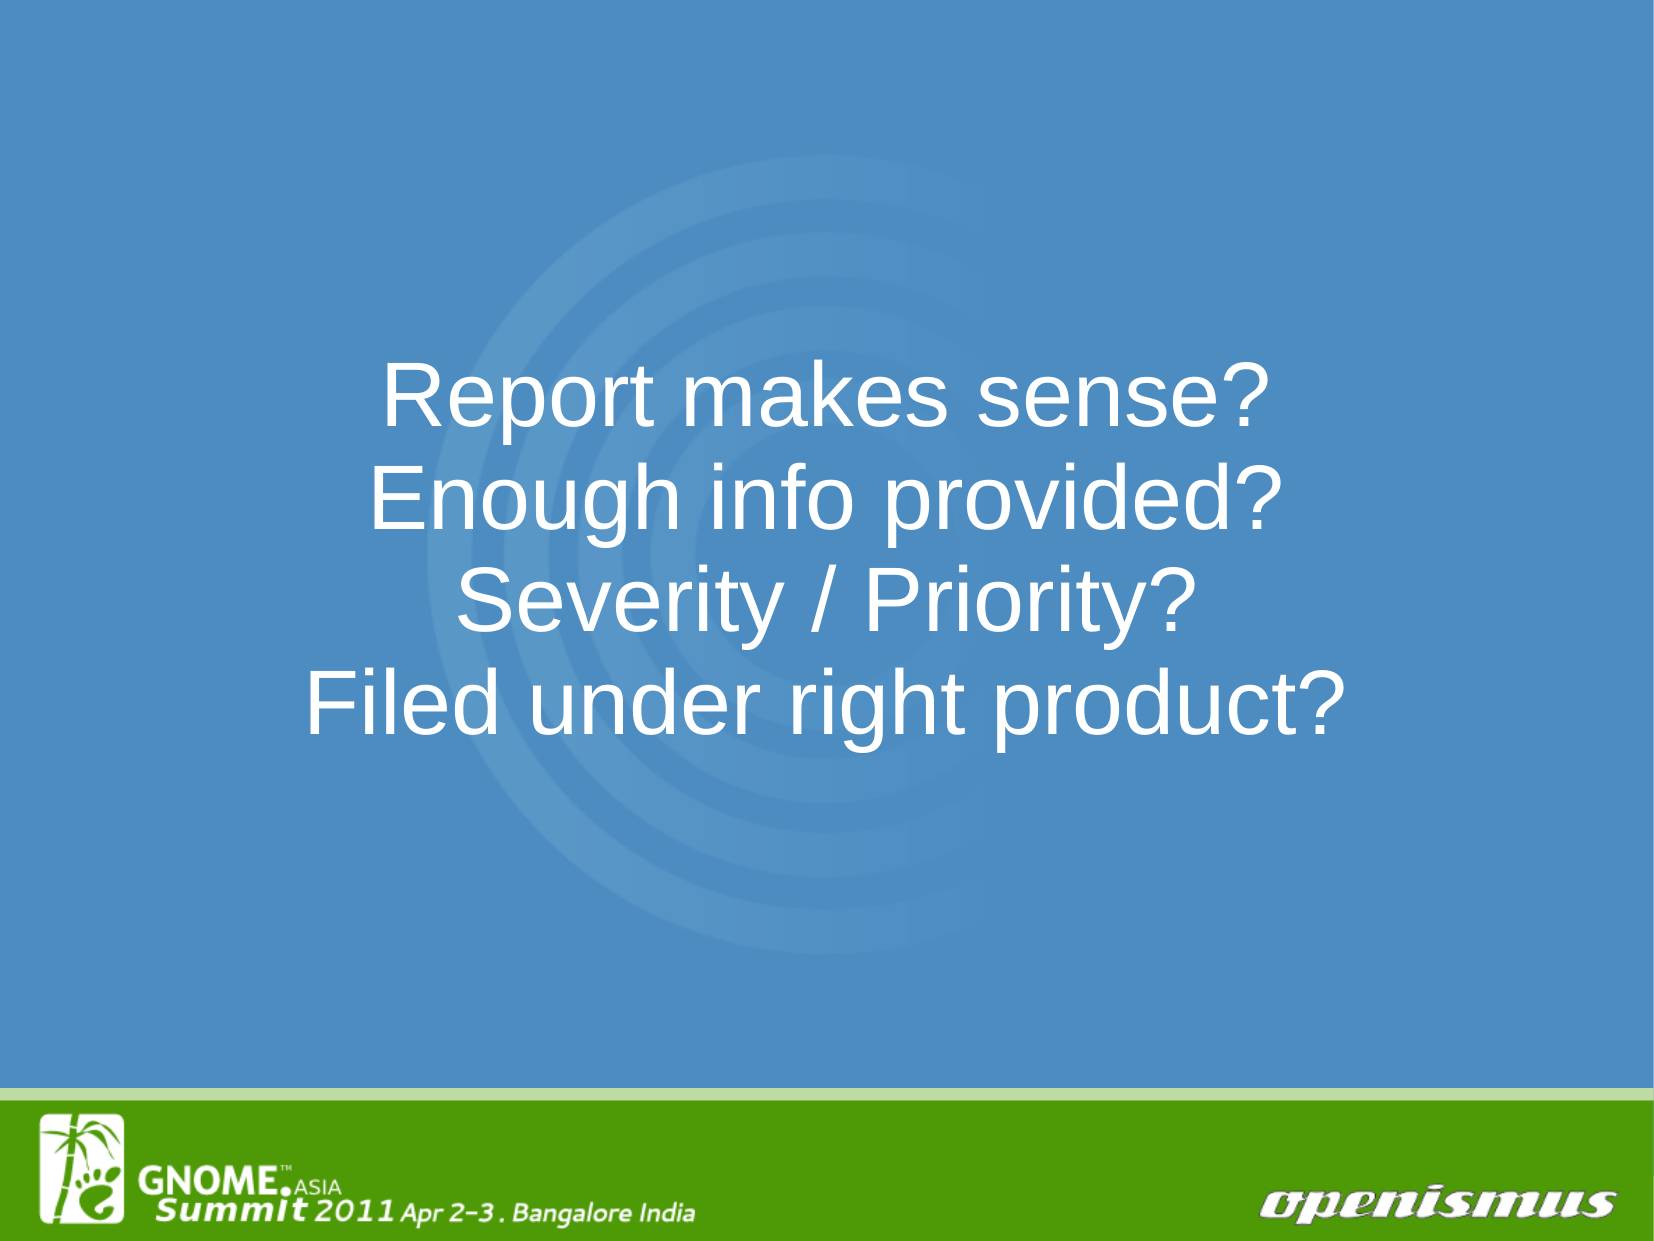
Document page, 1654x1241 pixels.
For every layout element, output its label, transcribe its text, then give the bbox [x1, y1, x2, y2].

picture [0, 0, 1654, 1241]
title Report makes sense? Enough info provided? Severity / Priority? Filed under right product? [193, 343, 1461, 754]
